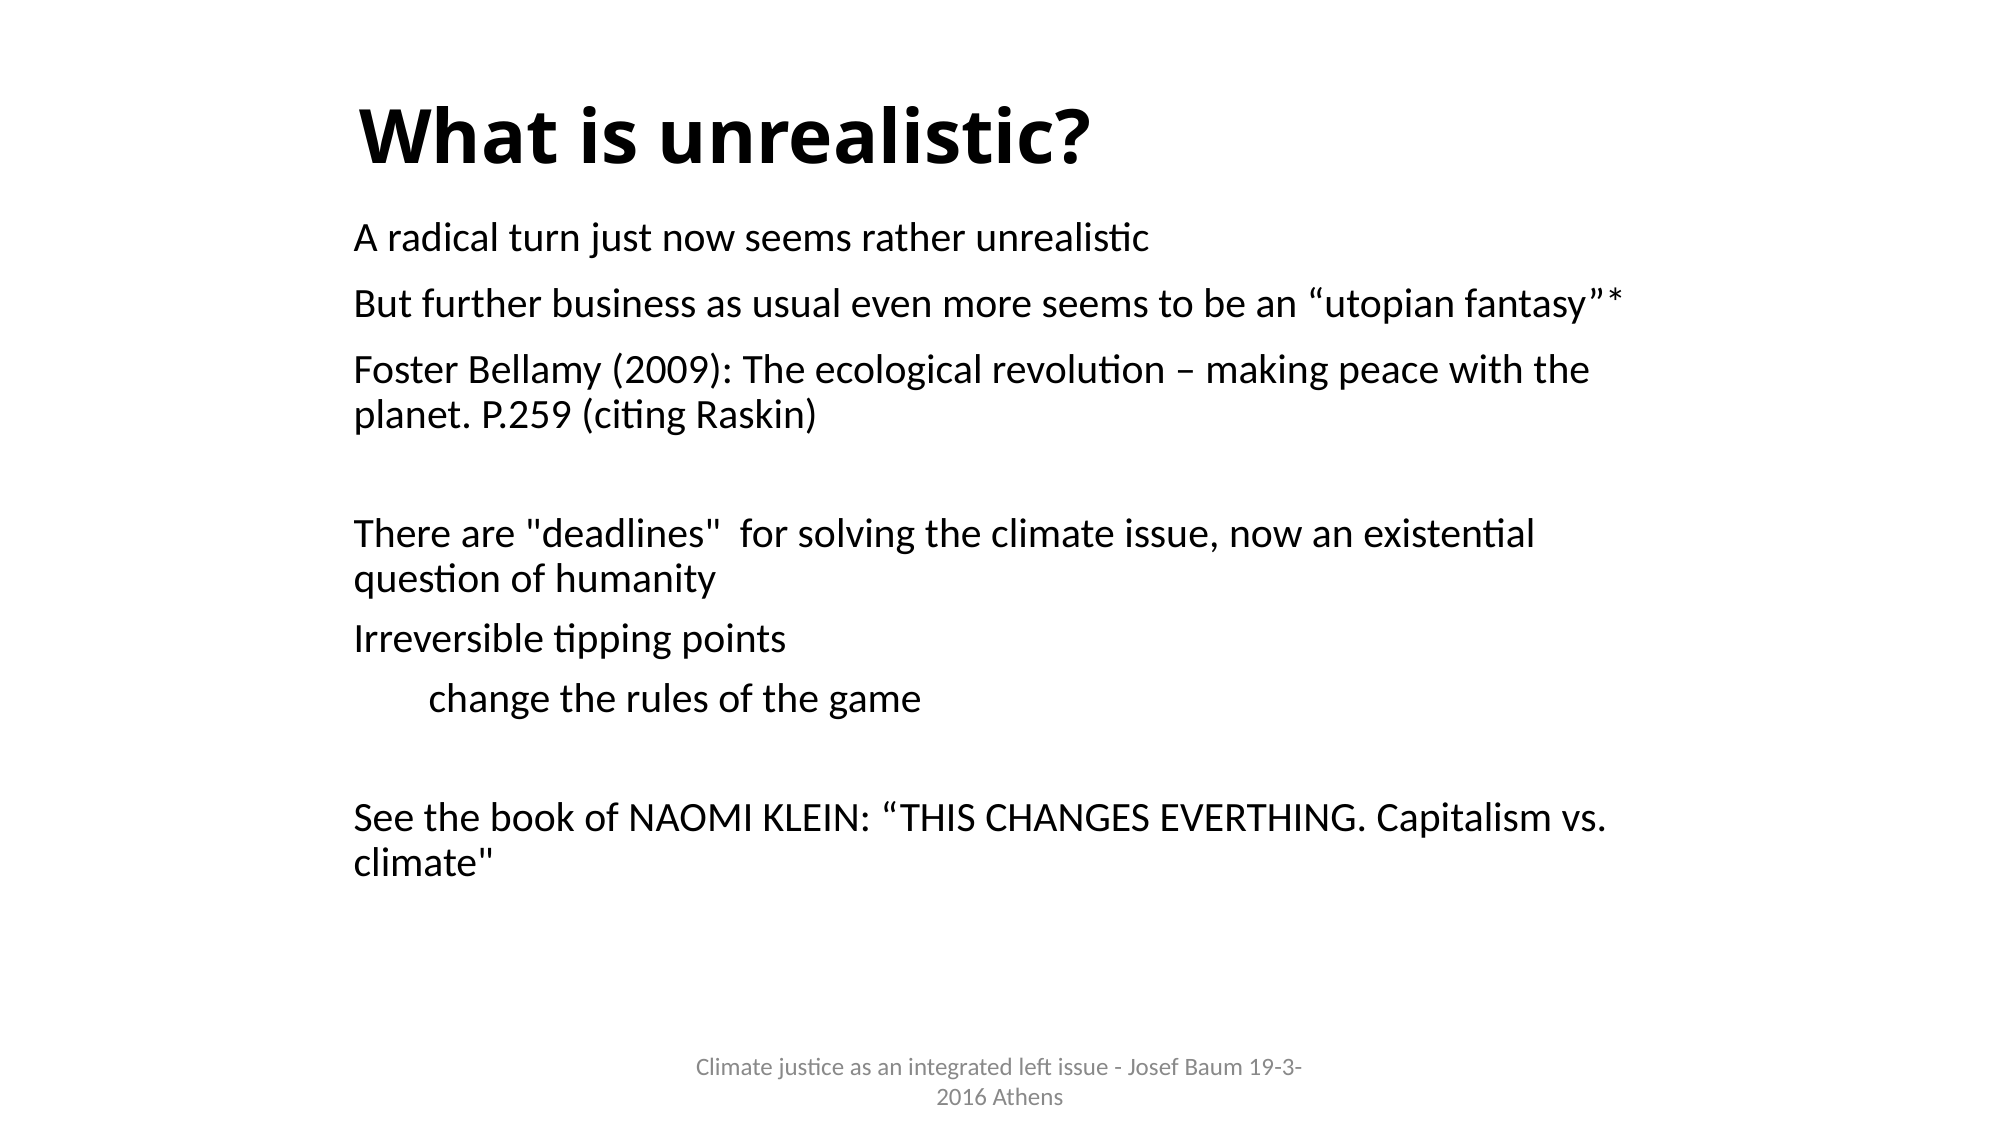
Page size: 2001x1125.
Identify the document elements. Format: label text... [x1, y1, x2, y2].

title What is unrealistic? [324, 41, 1675, 237]
list A radical turn just now seems rather unrealistic But further business as usual even more seems to be an “utopian fantasy”* Foster Bellamy (2009): The ecological revolution – making peace with the planet. P.259 (citing Raskin) There are "deadlines" for solving the climate issue, now an existential question of humanity Irreversible tipping points change the rules of the game See the book of NAOMI KLEIN: “THIS CHANGES EVERTHING. Capitalism vs. climate" [338, 208, 1689, 1125]
text_box Climate justice as an integrated left issue - Josef Baum 19-3-2016 Athens [662, 1042, 1338, 1103]
